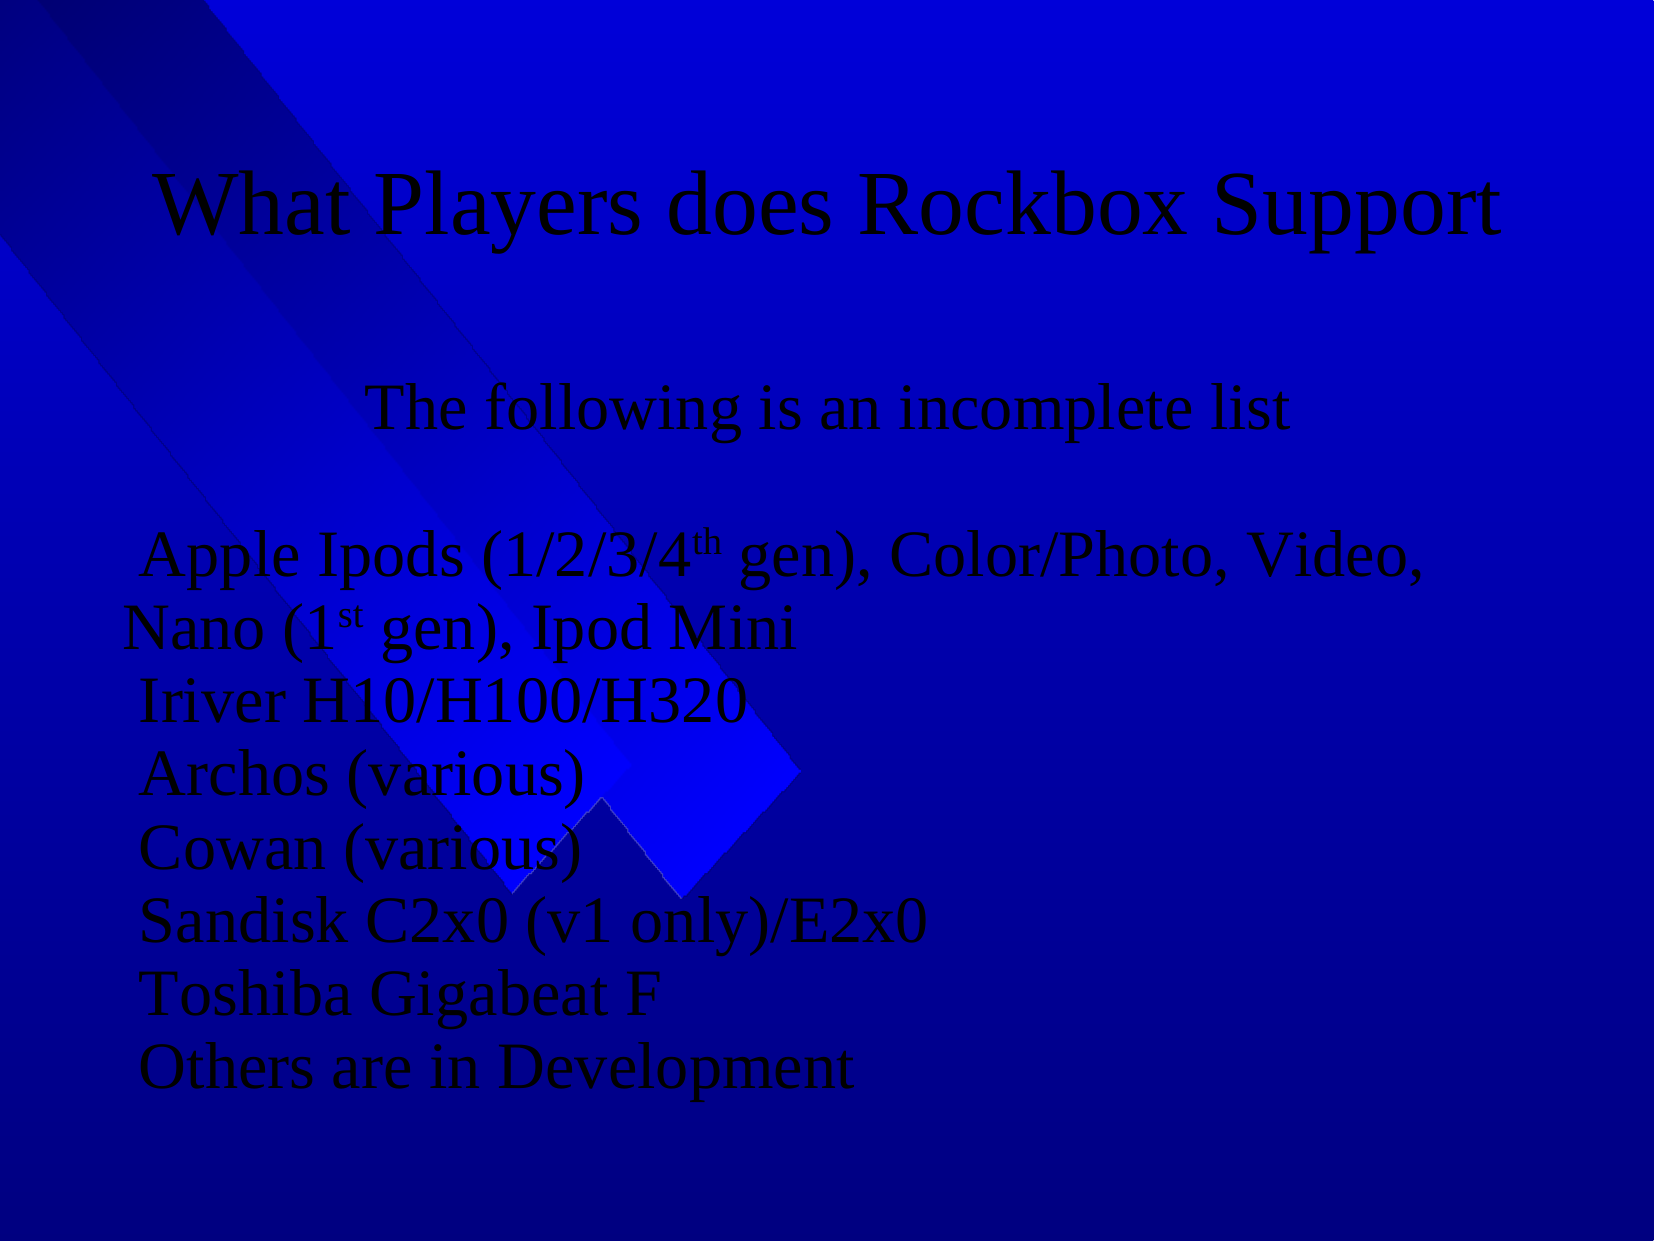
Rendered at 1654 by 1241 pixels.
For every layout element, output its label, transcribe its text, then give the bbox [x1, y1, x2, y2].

title What Players does Rockbox Support [122, 99, 1535, 307]
subtitle The following is an incomplete list Apple Ipods (1/2/3/4th gen), Color/Photo, Video, Nano (1st gen), Ipod Mini Iriver H10/H100/H320 Archos (various) Cowan (various) Sandisk C2x0 (v1 only)/E2x0 Toshiba Gigabeat F Others are in Development [122, 346, 1535, 1128]
